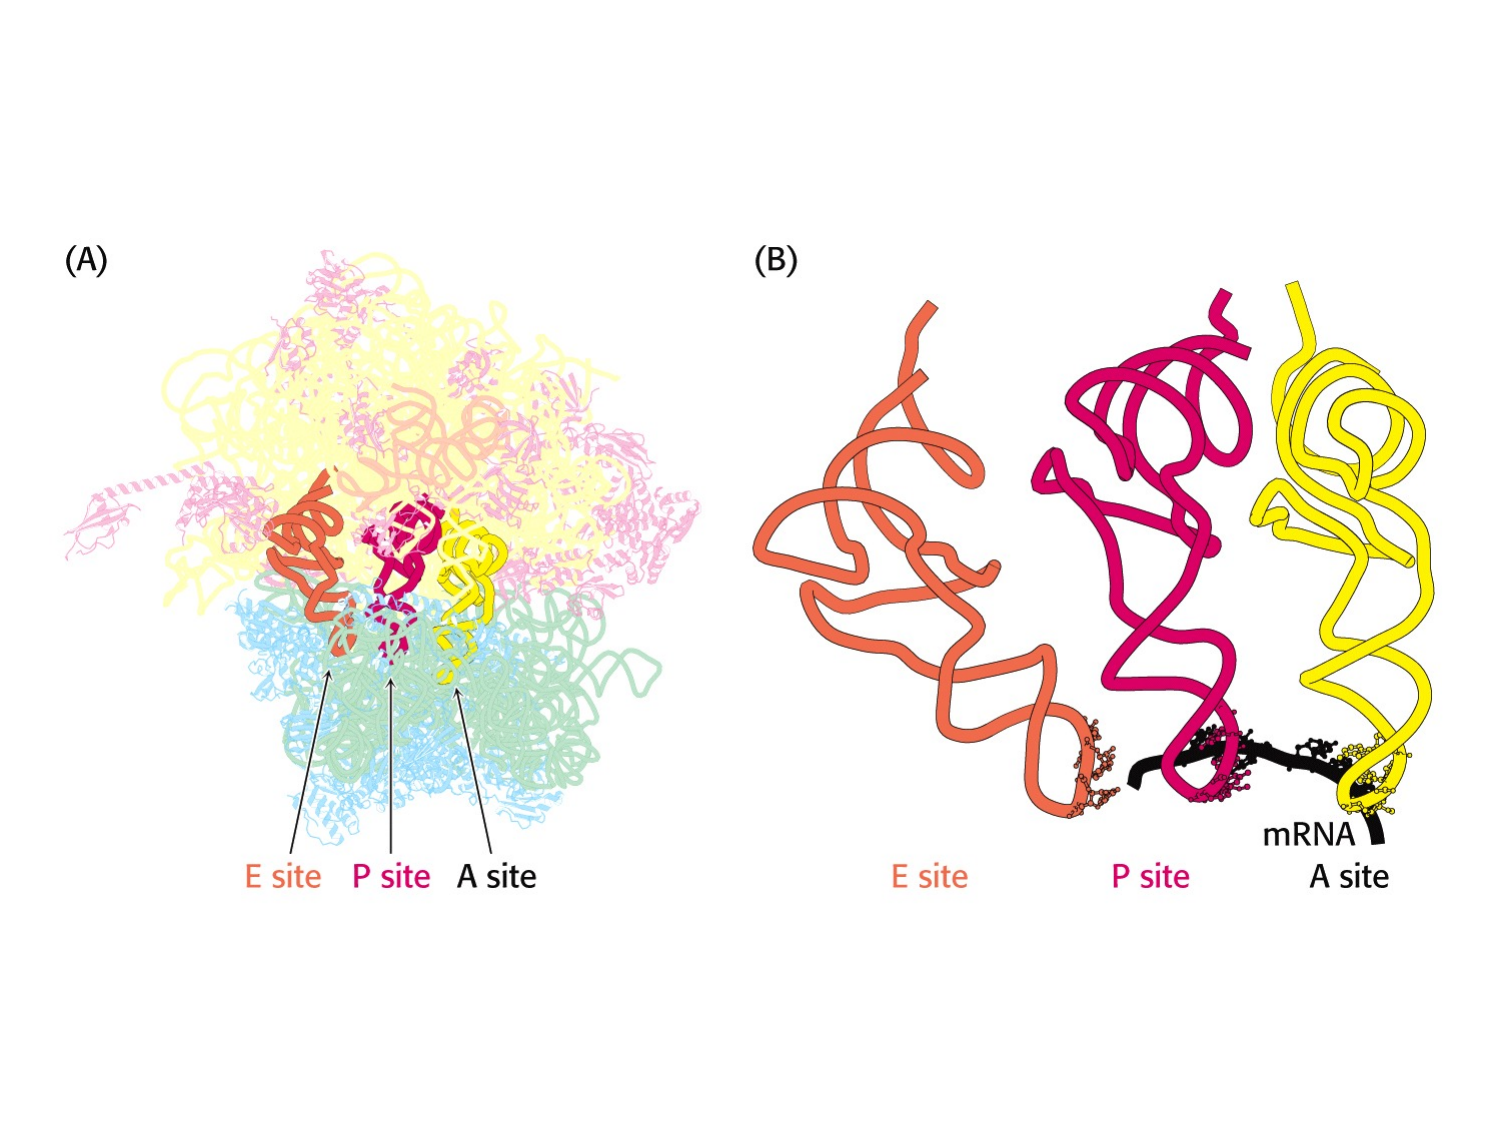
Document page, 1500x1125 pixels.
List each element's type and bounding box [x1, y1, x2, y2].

picture [49, 214, 1450, 911]
